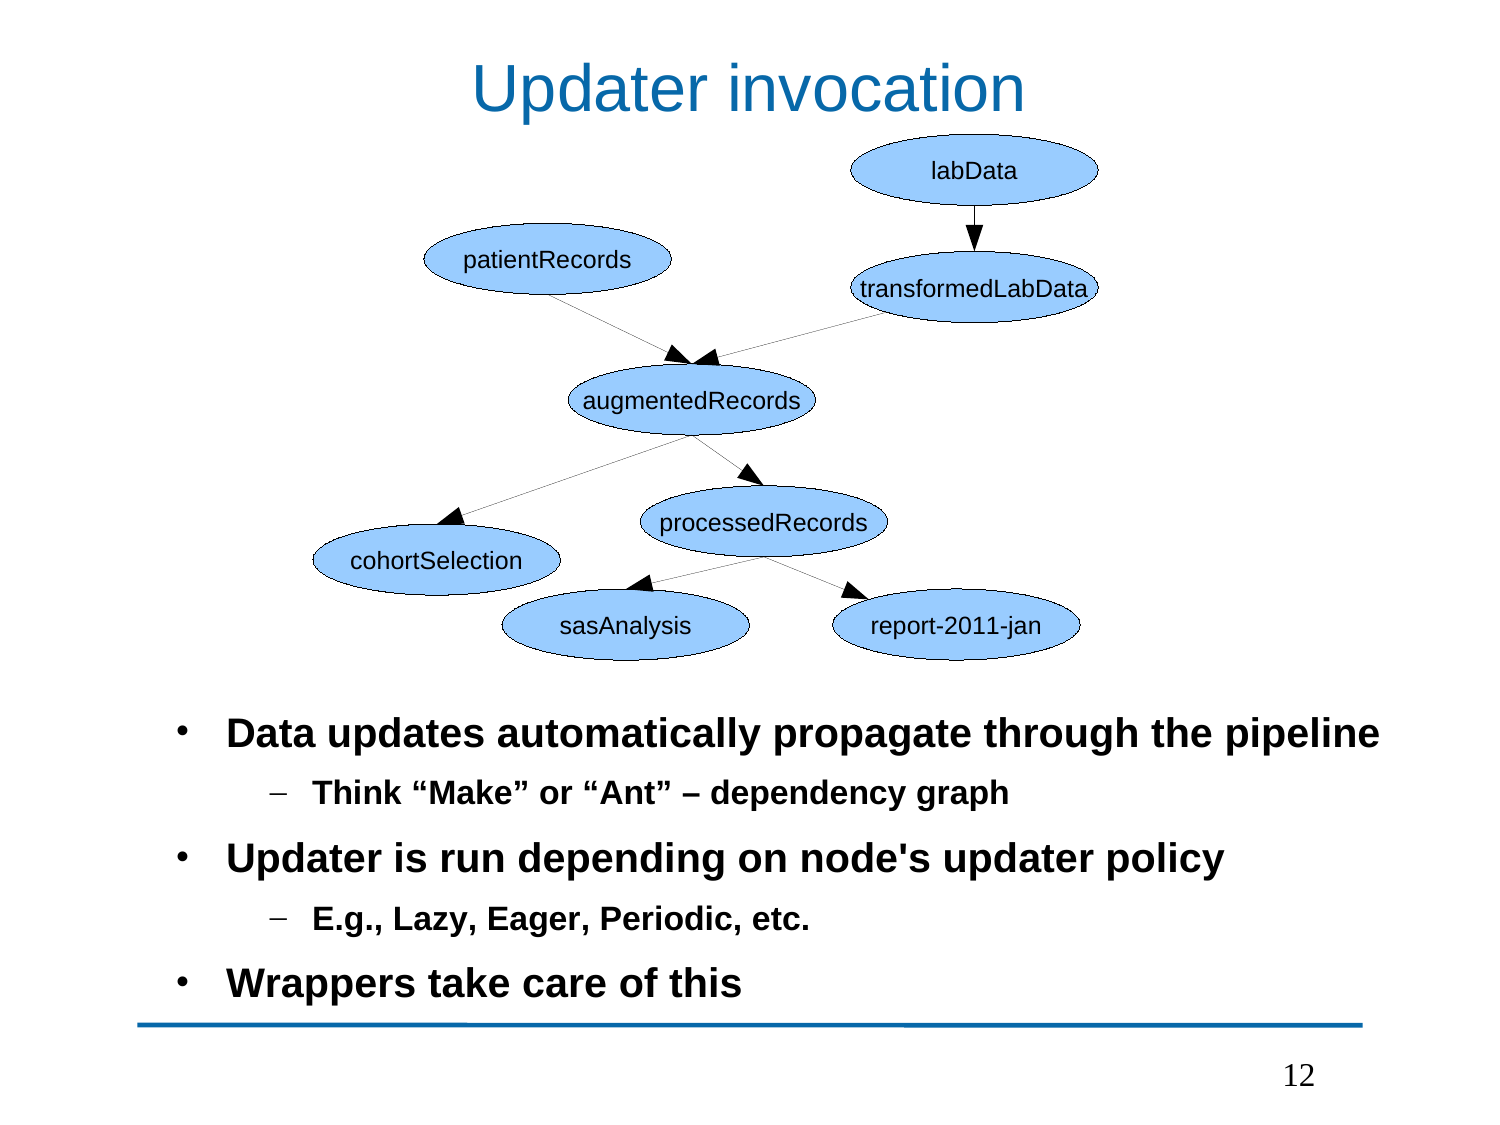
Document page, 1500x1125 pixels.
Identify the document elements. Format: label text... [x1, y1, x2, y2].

text_box cohortSelection [312, 524, 561, 596]
text_box transformedLabData [850, 251, 1099, 323]
title Updater invocation [0, 6, 1500, 149]
text_box labData [850, 134, 1099, 206]
text_box sasAnalysis [501, 589, 750, 661]
list Data updates automatically propagate through the pipeline Think “Make” or “Ant” – dependency graph Updater is run depending on node's updater policy E.g., Lazy, Eager, Periodic, etc. Wrappers take care of this [153, 690, 1426, 1021]
text_box augmentedRecords [568, 364, 816, 436]
text_box report-2011-jan [832, 588, 1081, 661]
text_box processedRecords [640, 485, 888, 557]
text_box patientRecords [423, 223, 672, 295]
